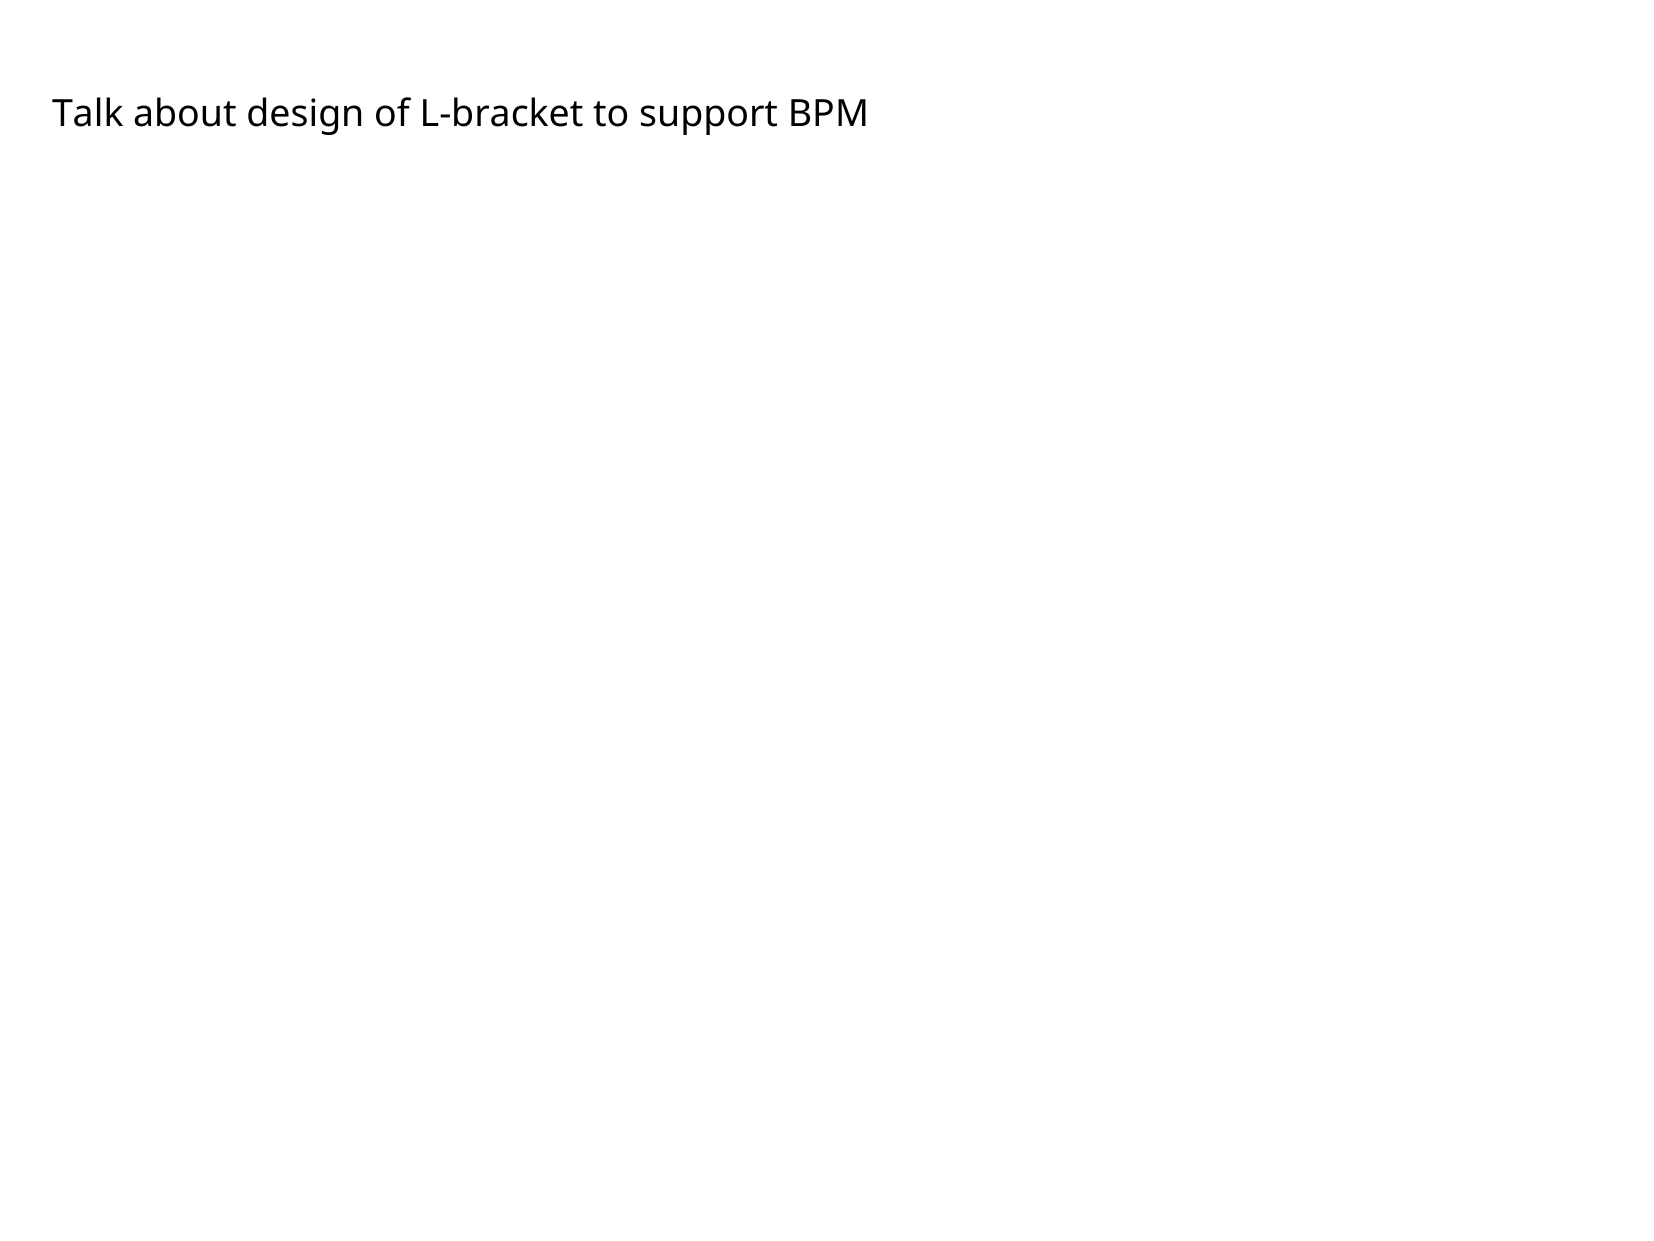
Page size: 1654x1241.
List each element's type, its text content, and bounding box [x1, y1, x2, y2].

text_box Talk about design of L-bracket to support BPM [37, 79, 840, 140]
